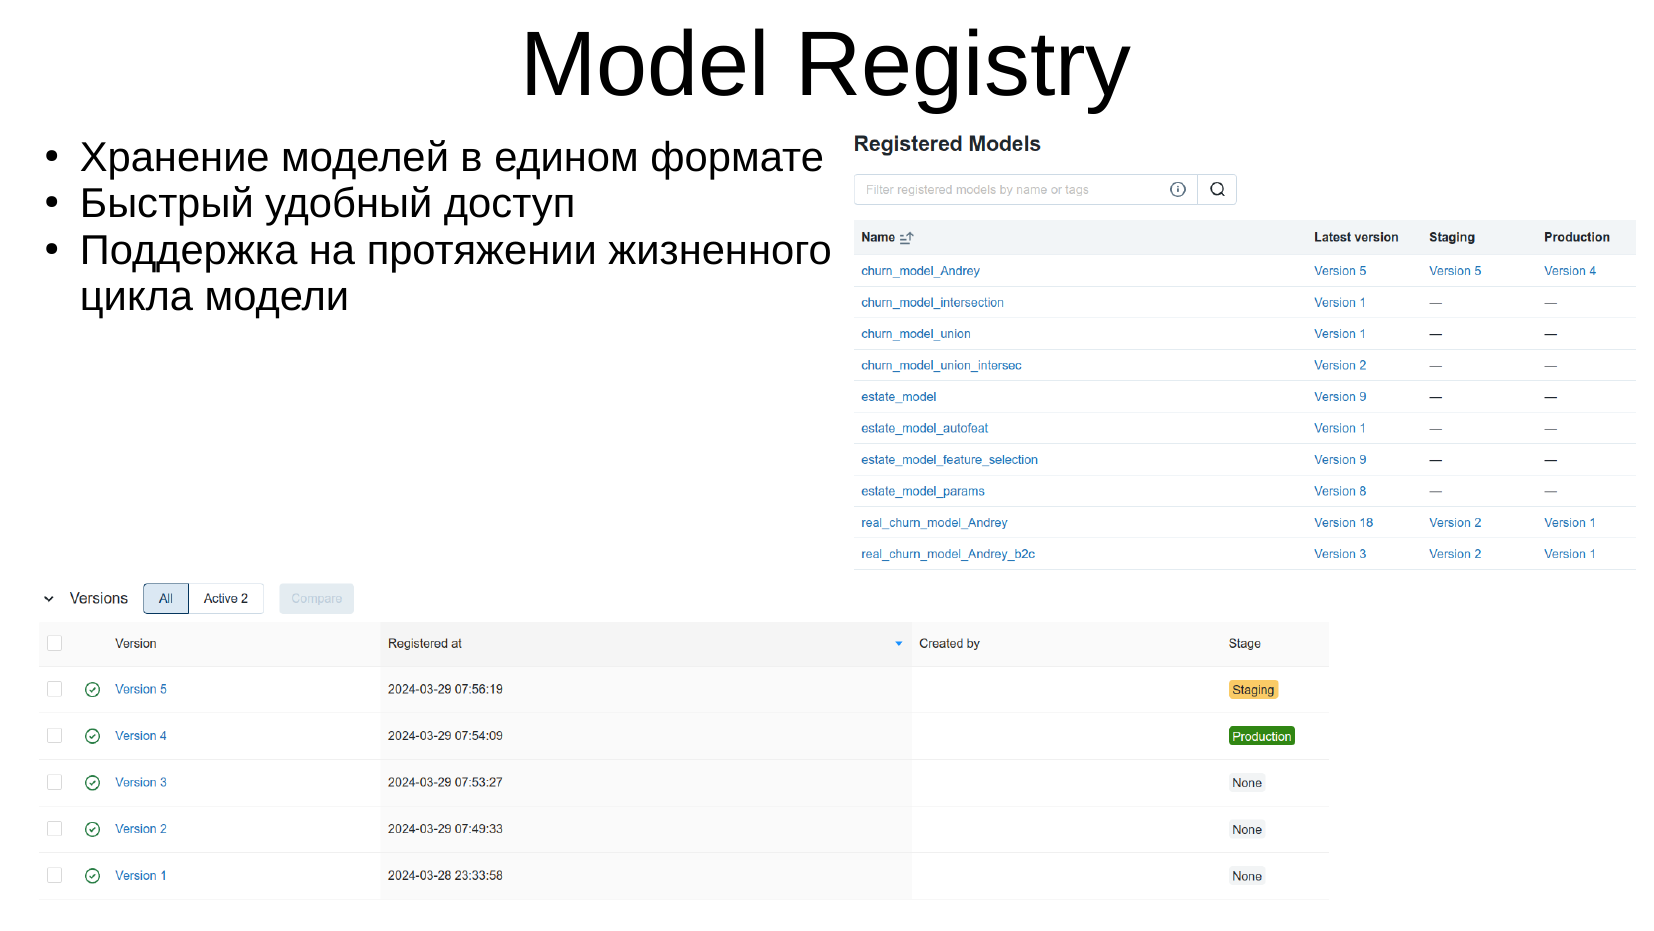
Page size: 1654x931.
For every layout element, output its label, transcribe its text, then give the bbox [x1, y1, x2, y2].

text_box Хранение моделей в едином формате Быстрый удобный доступ Поддержка на протяжении жизненного цикла модели [29, 126, 838, 562]
picture [29, 126, 1636, 916]
title Model Registry [82, 12, 1571, 126]
